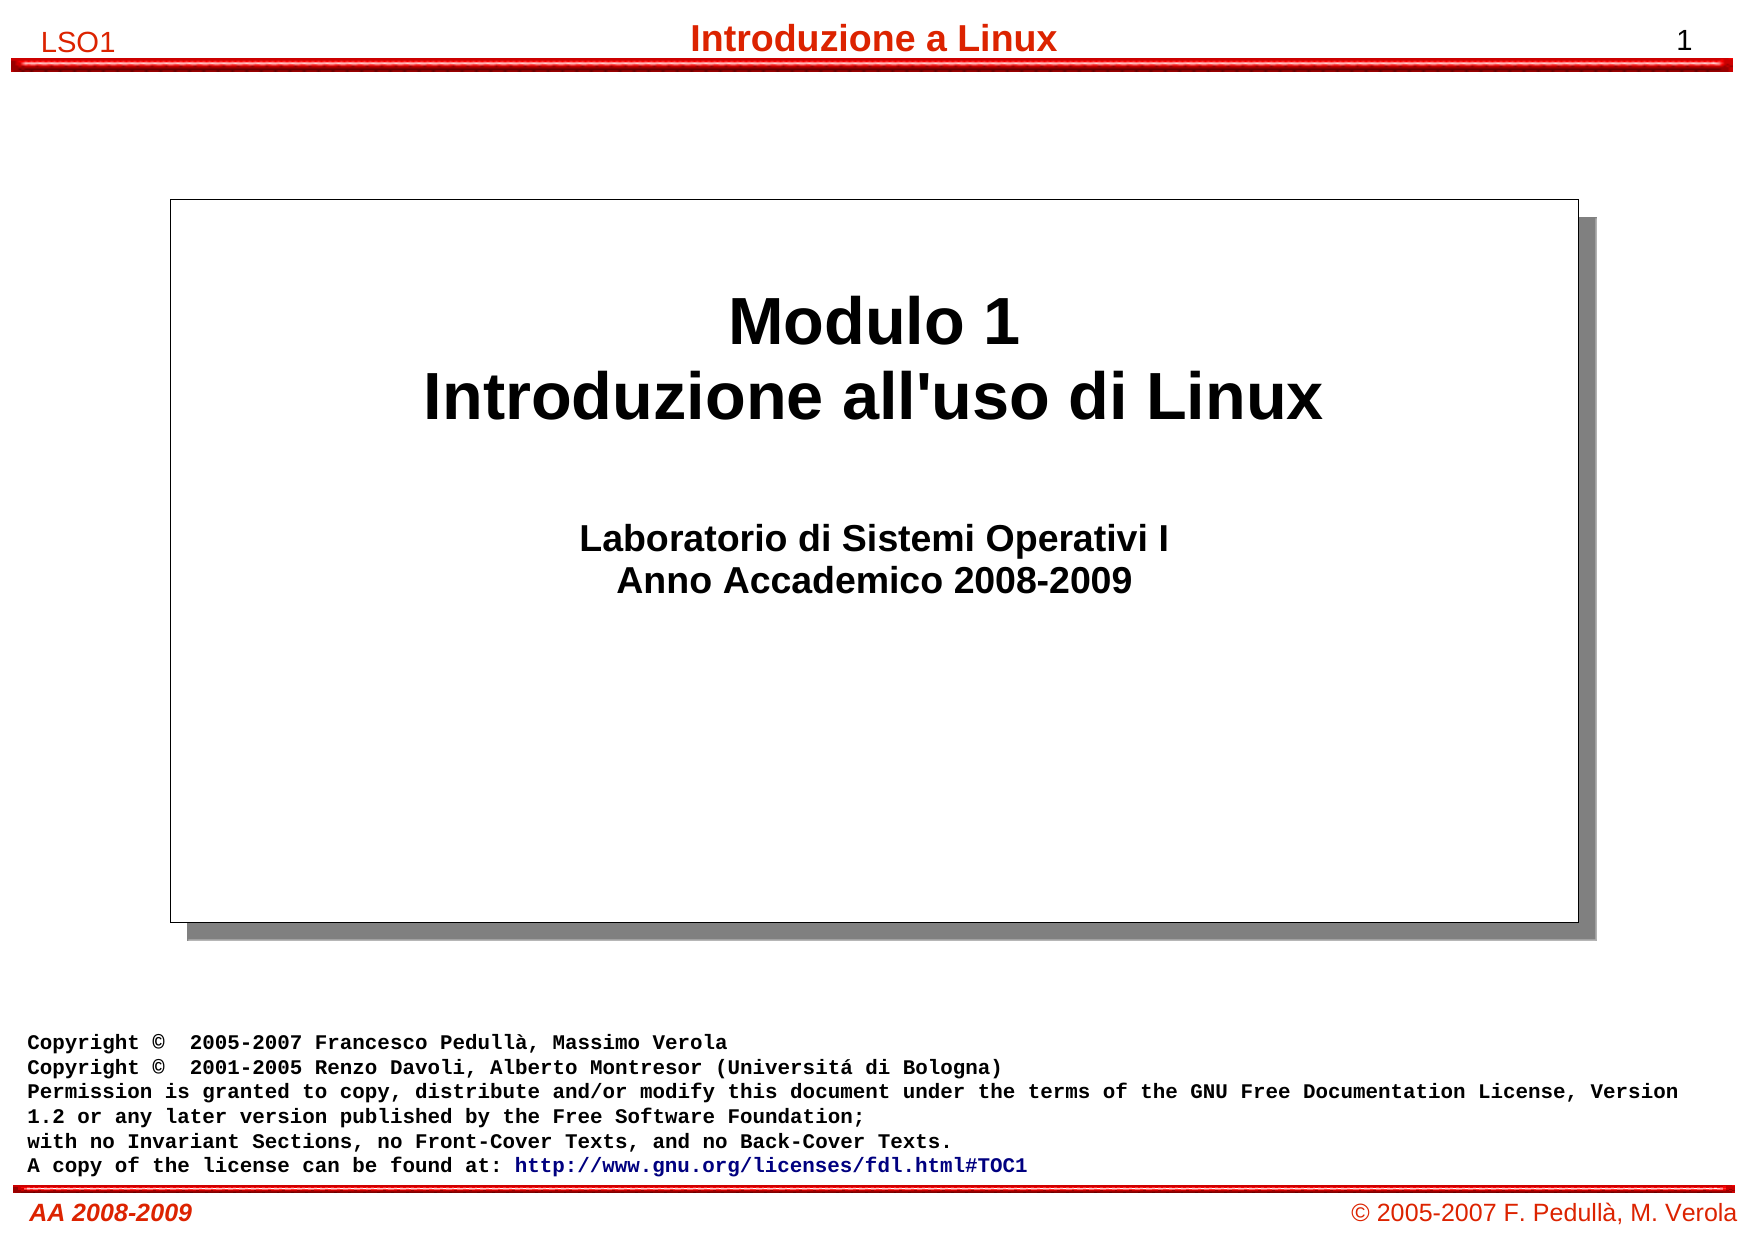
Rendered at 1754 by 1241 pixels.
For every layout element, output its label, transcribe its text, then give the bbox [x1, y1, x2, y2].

text_box Modulo 1 Introduzione all'uso di Linux Laboratorio di Sistemi Operativi I Anno Accademico 2008-2009 [170, 199, 1579, 923]
text_box Copyright © 2005-2007 Francesco Pedullà, Massimo Verola Copyright © 2001-2005 Renzo Davoli, Alberto Montresor (Universitá di Bologna) Permission is granted to copy, distribute and/or modify this document under the terms of the GNU Free Documentation License, Version 1.2 or any later version published by the Free Software Foundation; with no Invariant Sections, no Front-Cover Texts, and no Back-Cover Texts. A copy of the license can be found at: http://www.gnu.org/licenses/fdl.html#TOC1 [27, 1031, 1716, 1178]
picture [13, 1185, 1735, 1193]
picture [11, 58, 1733, 72]
